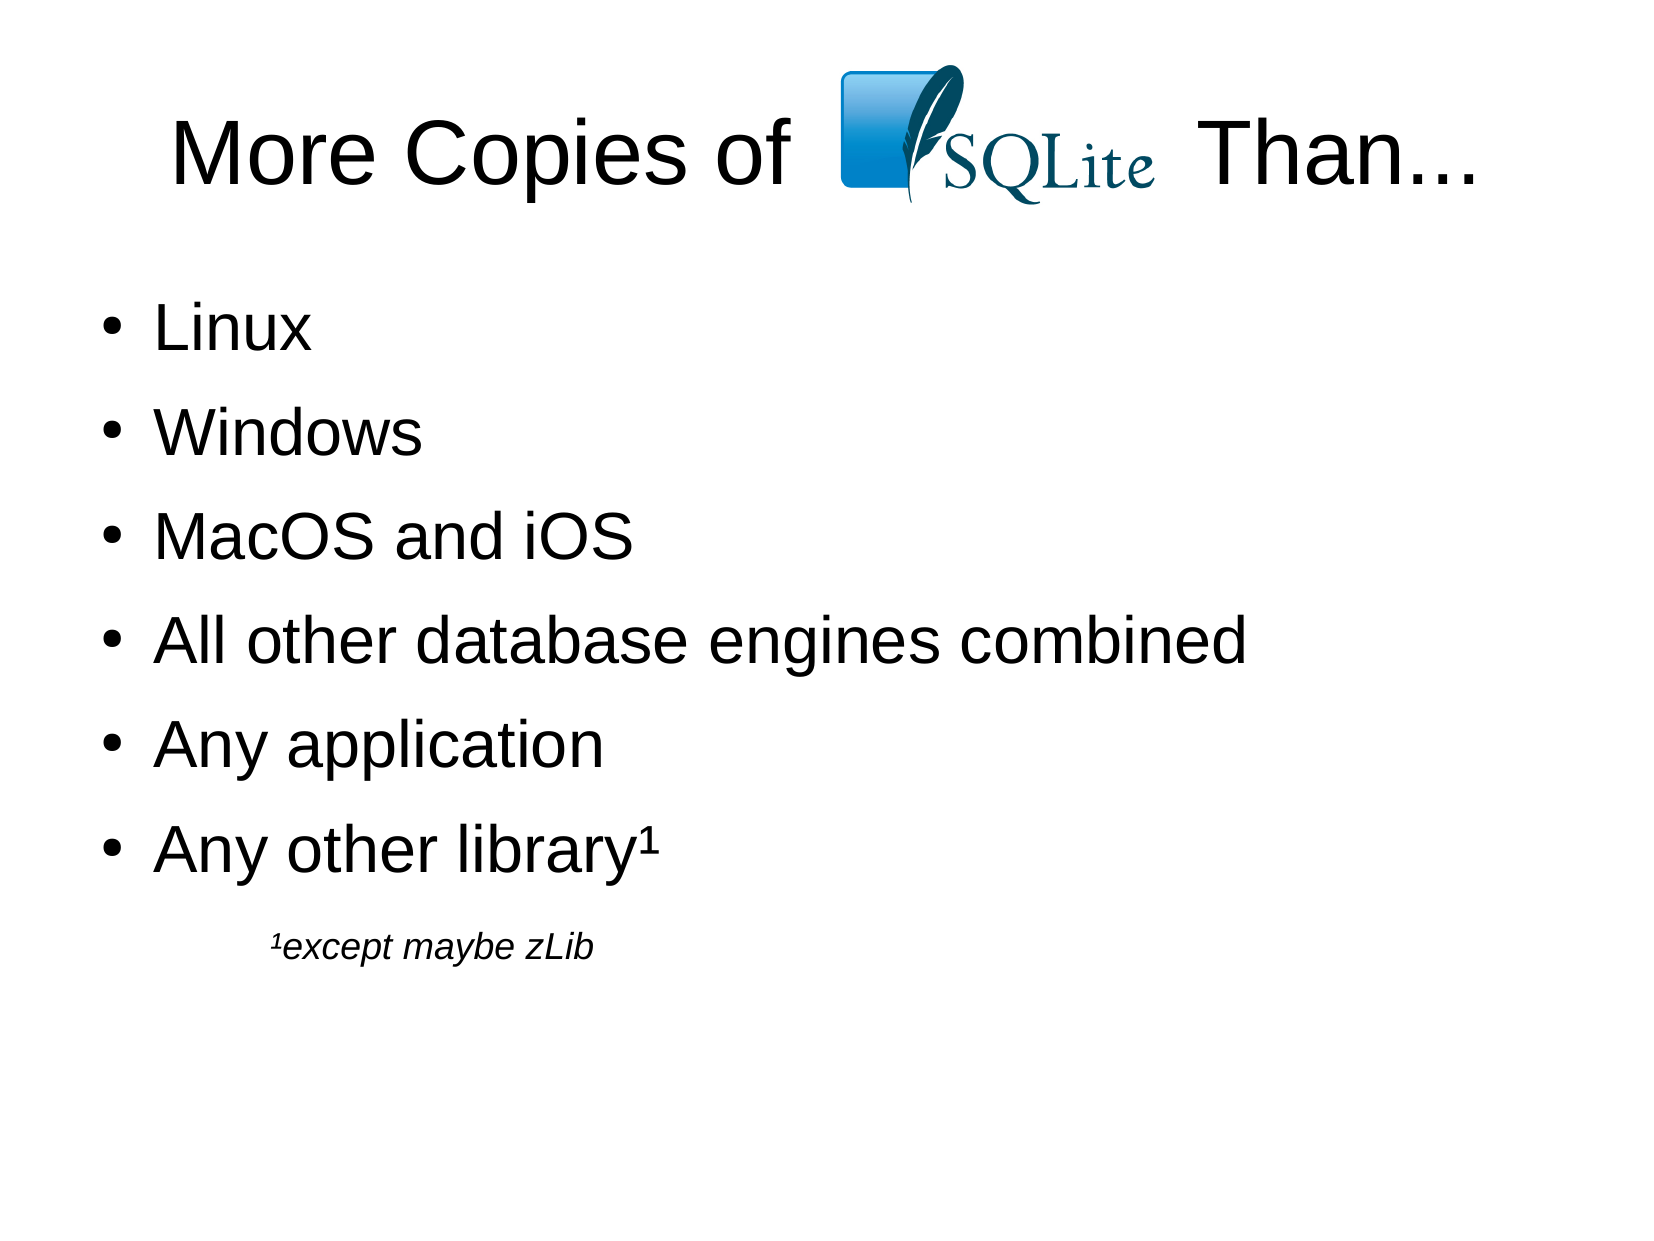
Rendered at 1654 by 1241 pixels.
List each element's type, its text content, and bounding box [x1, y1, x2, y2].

picture [835, 59, 1160, 210]
text_box ¹except maybe zLib [255, 918, 610, 976]
list Linux Windows MacOS and iOS All other database engines combined Any application Any other library¹ [82, 290, 1571, 1109]
title More Copies of Than... [82, 49, 1571, 257]
